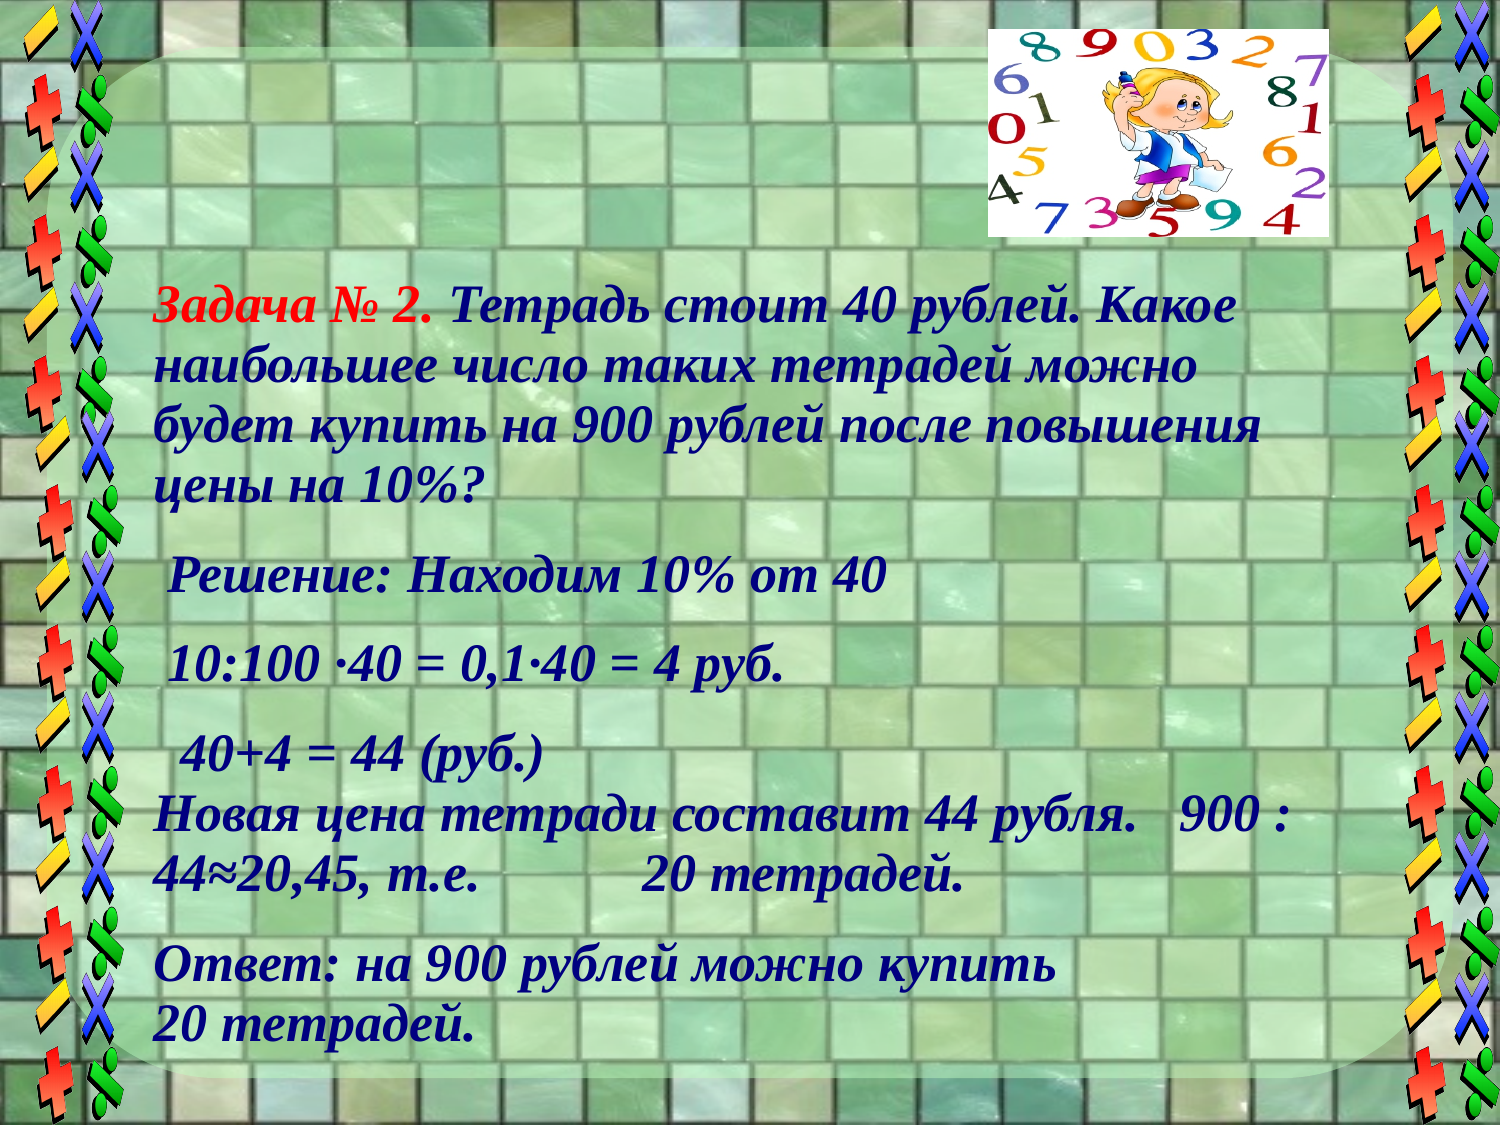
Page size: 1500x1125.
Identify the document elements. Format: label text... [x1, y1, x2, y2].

picture [0, 0, 1500, 1125]
list Задача № 2. Тетрадь стоит 40 рублей. Какое наибольшее число таких тетрадей можно будет купить на 900 рублей после повышения цены на 10%? Решение: Находим 10% от 40 10:100 ·40 = 0,1·40 = 4 руб. 40+4 = 44 (руб.) Новая цена тетради составит 44 рубля. 900 : 44≈20,45, т.е. 20 тетрадей. Ответ: на 900 рублей можно купить 20 тетрадей. [153, 274, 1329, 1125]
